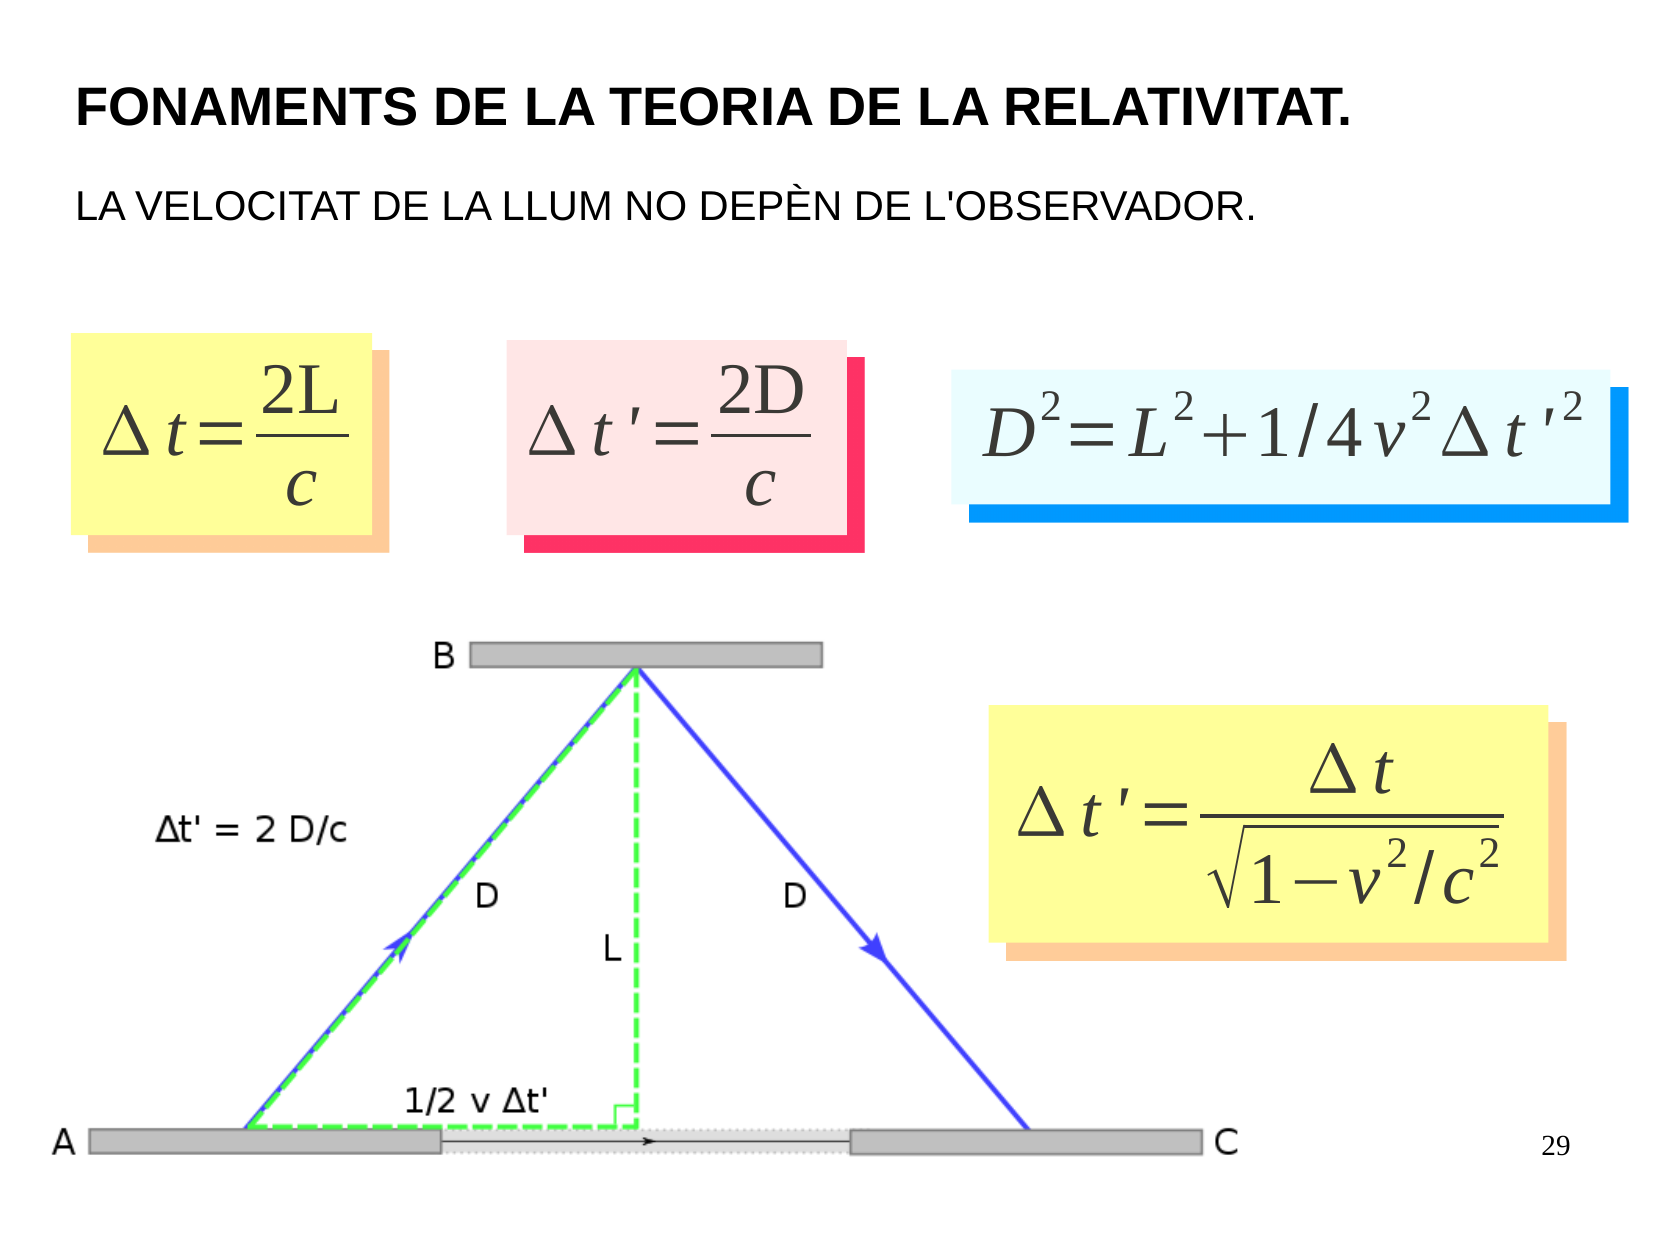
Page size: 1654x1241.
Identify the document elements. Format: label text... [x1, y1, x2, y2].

text_box [951, 369, 1611, 505]
chart [520, 349, 821, 521]
chart [95, 349, 358, 521]
picture [21, 617, 1272, 1180]
text_box FONAMENTS DE LA TEORIA DE LA RELATIVITAT. LA VELOCITAT DE LA LLUM NO DEPÈN DE L'OBSERVADOR. [60, 68, 1499, 266]
text_box [70, 333, 373, 536]
chart [1009, 729, 1514, 920]
chart [971, 381, 1590, 473]
text_box [988, 705, 1549, 943]
text_box [506, 340, 847, 536]
